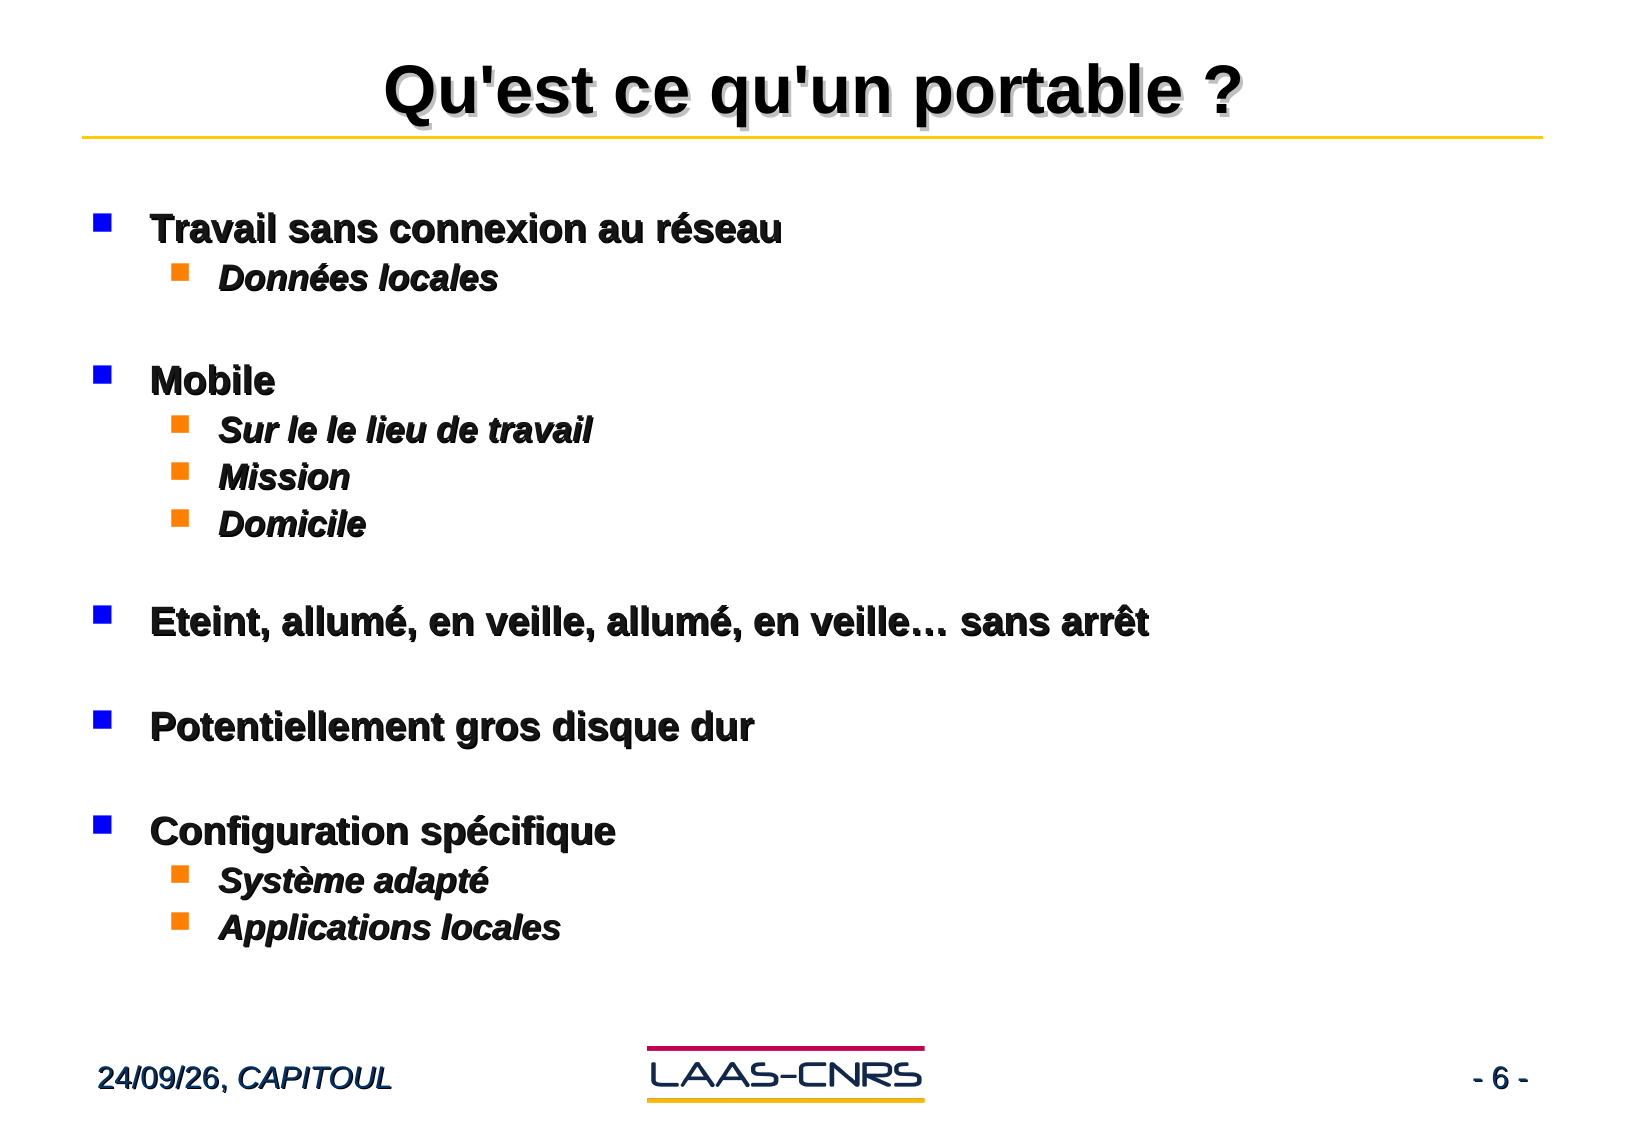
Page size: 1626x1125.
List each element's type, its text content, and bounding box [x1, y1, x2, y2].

text_box 24/04/14, CAPITOUL [81, 1024, 461, 1103]
picture [647, 1046, 925, 1109]
text_box - <number> - [1164, 1024, 1544, 1103]
list Travail sans connexion au réseau Données locales Mobile Sur le le lieu de travail Mission Domicile Eteint, allumé, en veille, allumé, en veille… sans arrêt Potentiellement gros disque dur Configuration spécifique Système adapté Applications locales [74, 199, 1538, 980]
title Qu'est ce qu'un portable ? [83, 0, 1546, 173]
